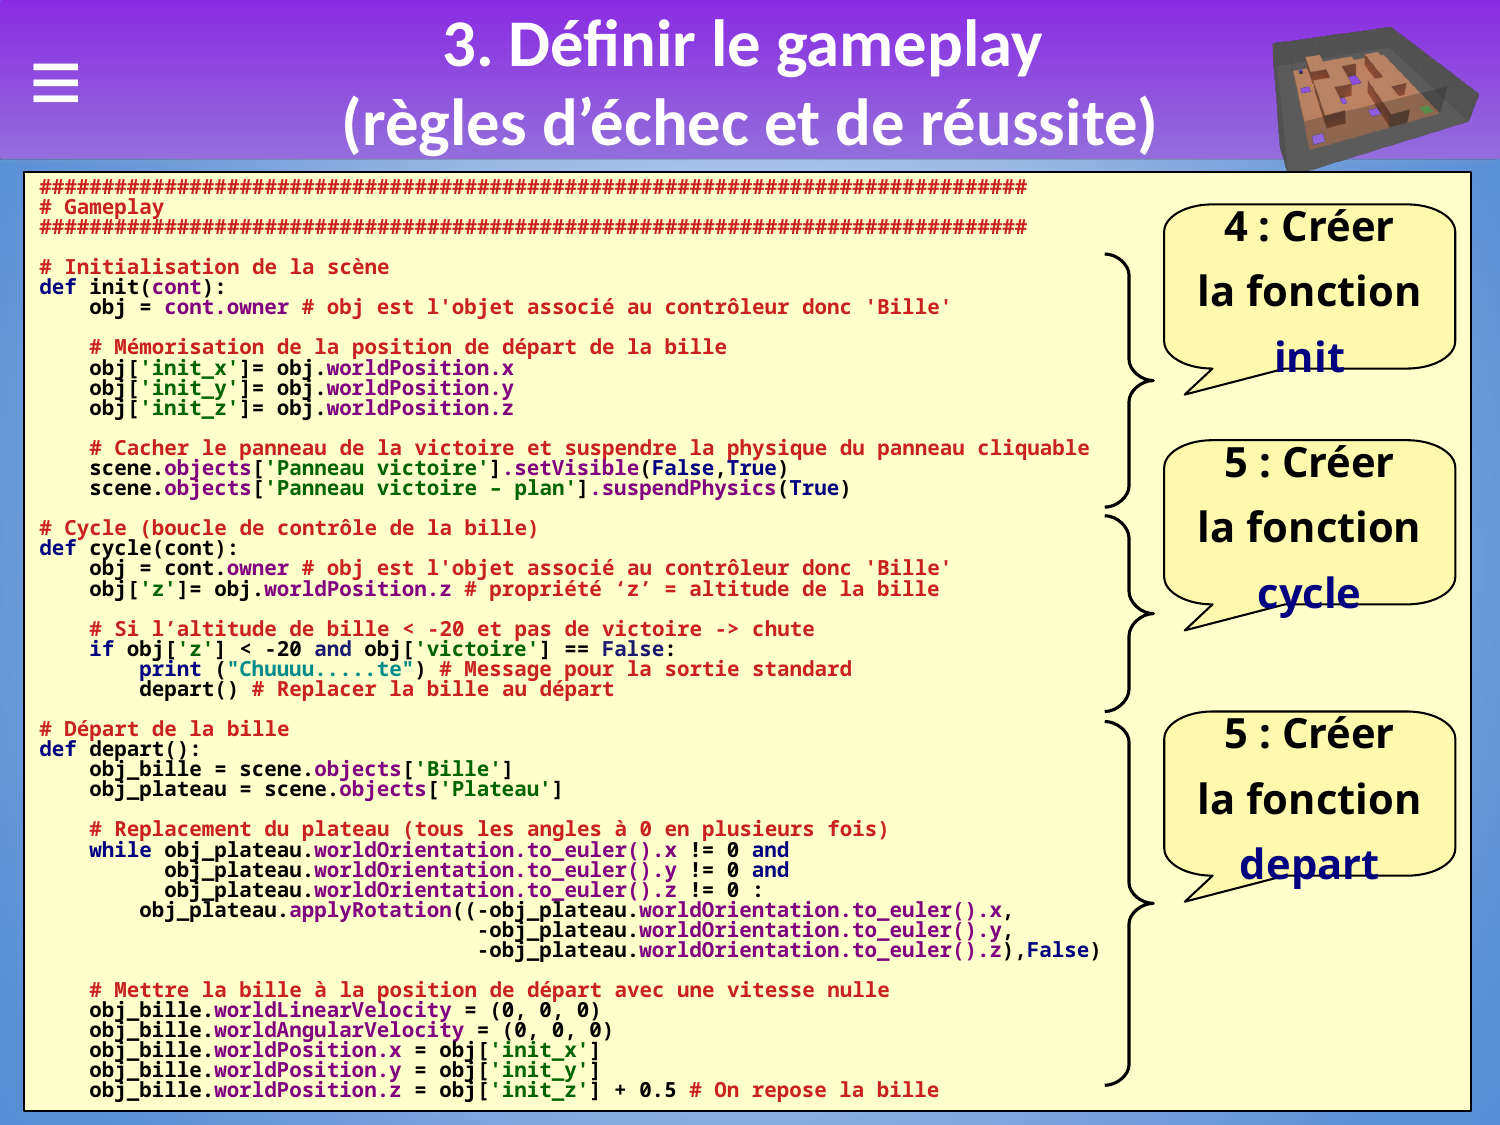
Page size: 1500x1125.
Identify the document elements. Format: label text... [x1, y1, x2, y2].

text_box ≡ [14, 23, 101, 141]
picture [0, 27, 1500, 1125]
text_box 5 : Créer la fonction cycle [1164, 440, 1456, 631]
text_box 5 : Créer la fonction depart [1164, 711, 1456, 902]
text_box 3. Définir le gameplay (règles d’échec et de réussite) [0, 0, 1500, 159]
text_box 4 : Créer la fonction init [1164, 204, 1456, 395]
text_box ############################################################################### # Gameplay ############################################################################### # Initialisation de la scène def init(cont): obj = cont.owner # obj est l'objet associé au contrôleur donc 'Bille' # Mémorisation de la position de départ de la bille obj['init_x']= obj.worldPosition.x obj['init_y']= obj.worldPosition.y obj['init_z']= obj.worldPosition.z # Cacher le panneau de la victoire et suspendre la physique du panneau cliquable scene.objects['Panneau victoire'].setVisible(False,True) scene.objects['Panneau victoire – plan'].suspendPhysics(True) # Cycle (boucle de contrôle de la bille) def cycle(cont): obj = cont.owner # obj est l'objet associé au contrôleur donc 'Bille' obj['z']= obj.worldPosition.z # propriété ‘z’ = altitude de la bille # Si l’altitude de bille < -20 et pas de victoire -> chute if obj['z'] < -20 and obj['victoire'] == False: print ("Chuuuu.....te") # Message pour la sortie standard depart() # Replacer la bille au départ # Départ de la bille def depart(): obj_bille = scene.objects['Bille'] obj_plateau = scene.objects['Plateau'] # Replacement du plateau (tous les angles à 0 en plusieurs fois) while obj_plateau.worldOrientation.to_euler().x != 0 and obj_plateau.worldOrientation.to_euler().y != 0 and obj_plateau.worldOrientation.to_euler().z != 0 : obj_plateau.applyRotation((-obj_plateau.worldOrientation.to_euler().x, -obj_plateau.worldOrientation.to_euler().y, -obj_plateau.worldOrientation.to_euler().z),False) # Mettre la bille à la position de départ avec une vitesse nulle obj_bille.worldLinearVelocity = (0, 0, 0) obj_bille.worldAngularVelocity = (0, 0, 0) obj_bille.worldPosition.x = obj['init_x'] obj_bille.worldPosition.y = obj['init_y'] obj_bille.worldPosition.z = obj['init_z'] + 0.5 # On repose la bille [23, 171, 1471, 1112]
